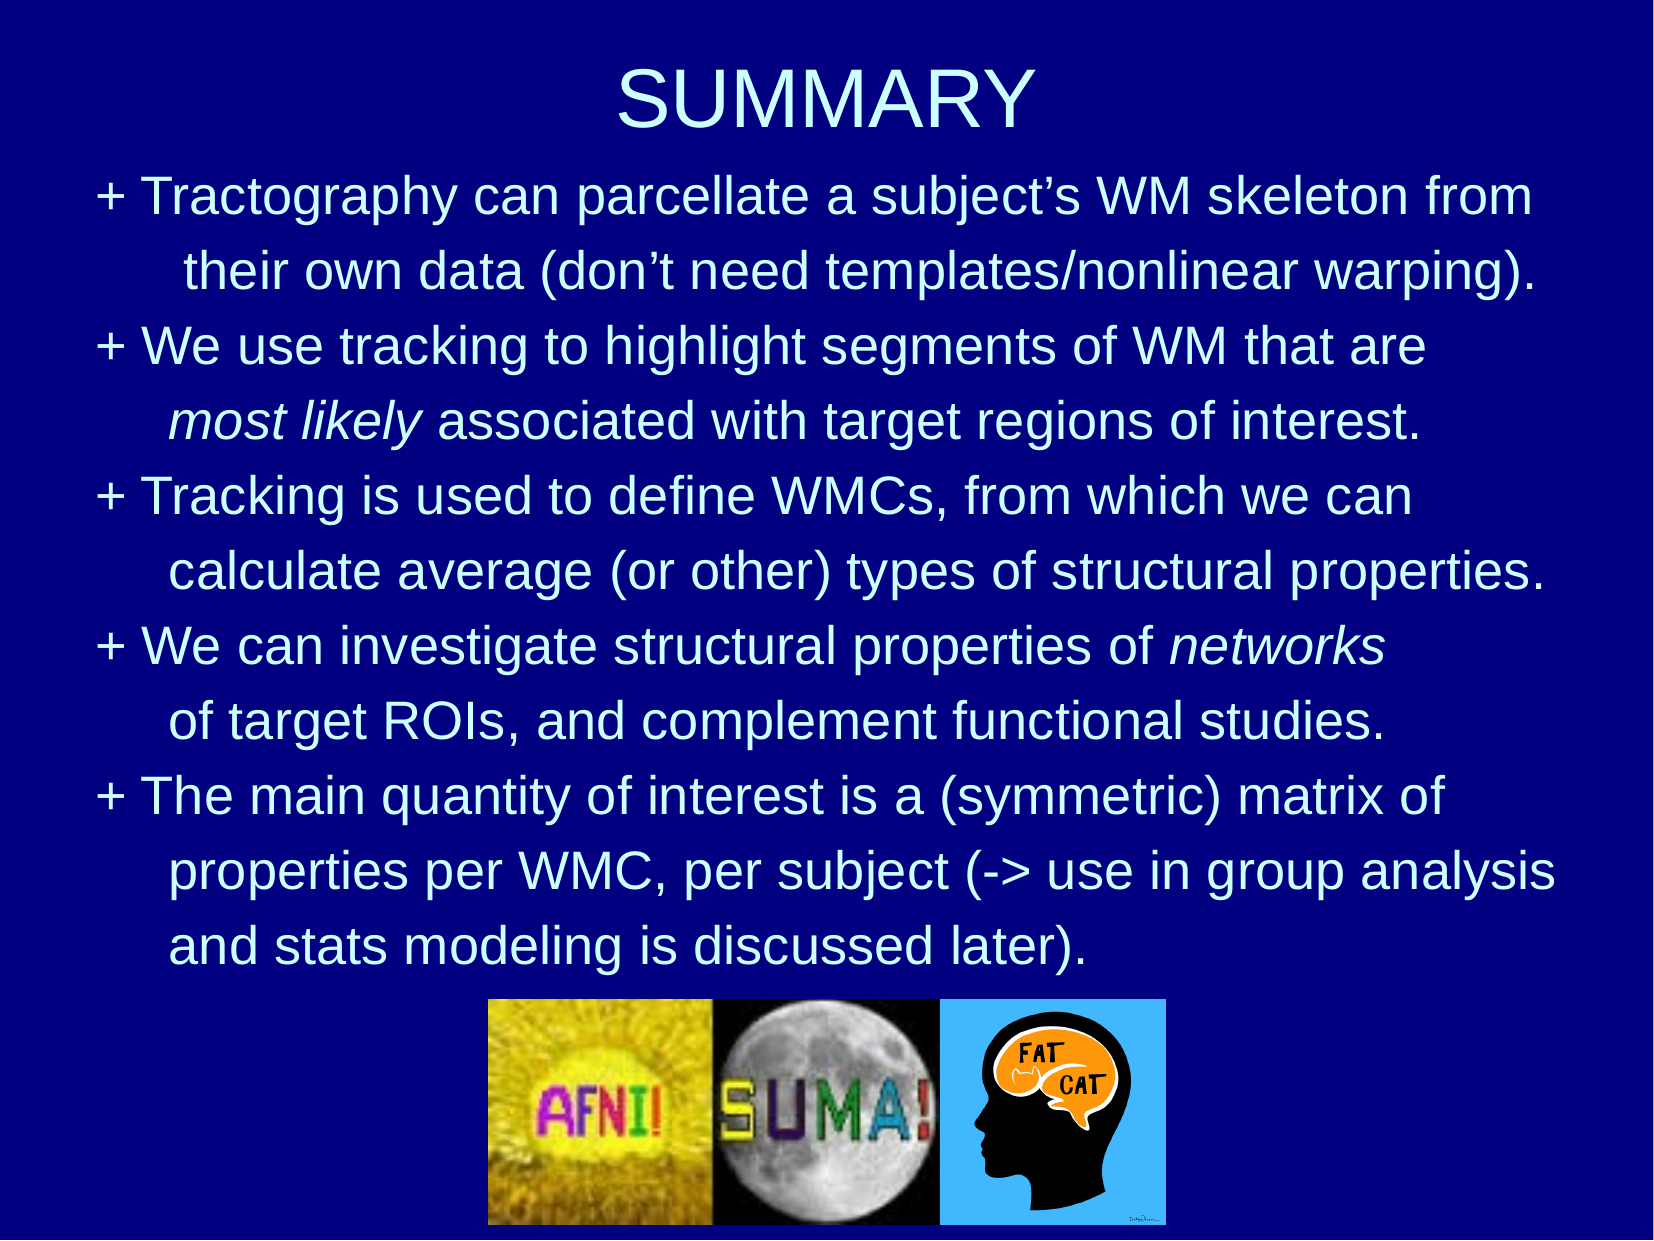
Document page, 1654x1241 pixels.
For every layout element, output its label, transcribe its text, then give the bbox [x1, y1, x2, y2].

title SUMMARY [26, 30, 1627, 167]
picture [488, 999, 939, 1225]
text_box + Tractography can parcellate a subject’s WM skeleton from their own data (don’t need templates/nonlinear warping). + We use tracking to highlight segments of WM that are most likely associated with target regions of interest. + Tracking is used to define WMCs, from which we can calculate average (or other) types of structural properties. + We can investigate structural properties of networks of target ROIs, and complement functional studies. + The main quantity of interest is a (symmetric) matrix of properties per WMC, per subject (-> use in group analysis and stats modeling is discussed later). [80, 143, 1574, 984]
picture [940, 999, 1166, 1225]
